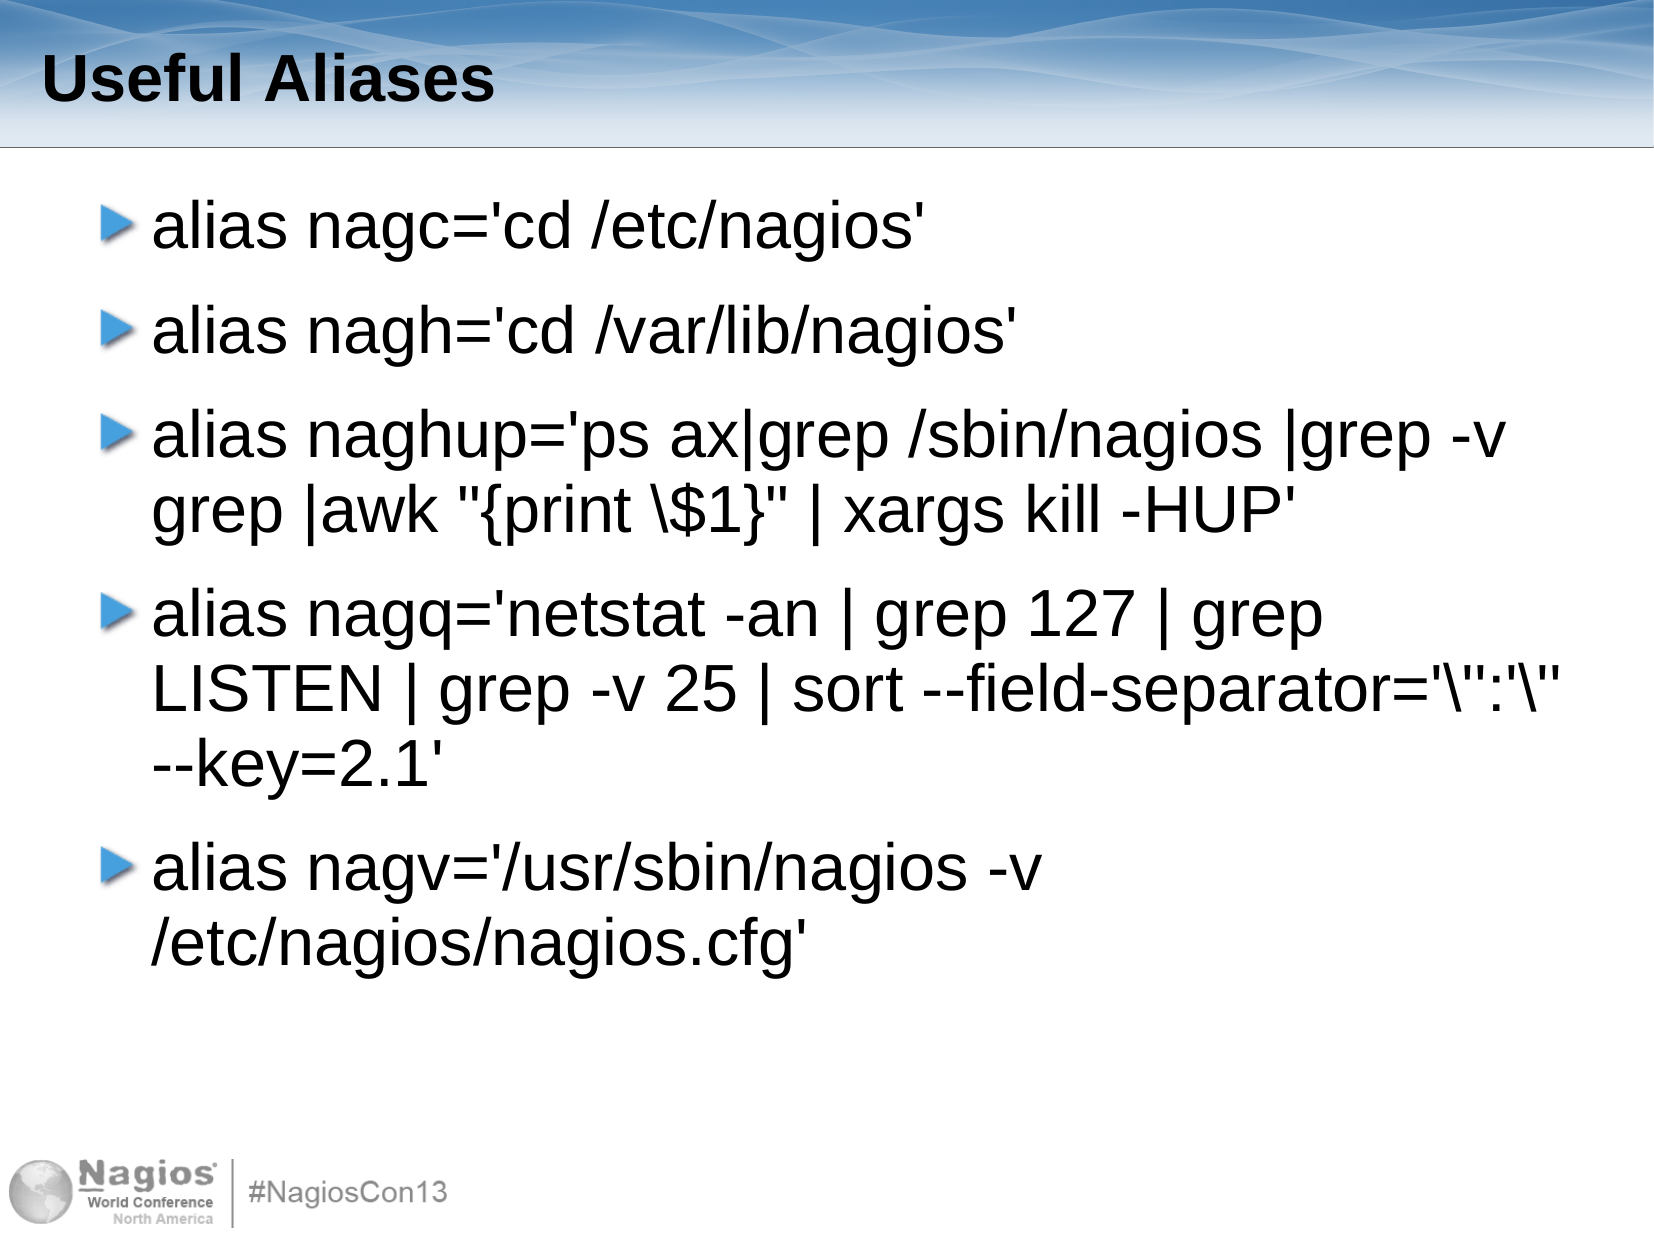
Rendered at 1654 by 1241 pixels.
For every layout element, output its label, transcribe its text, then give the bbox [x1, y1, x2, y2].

list alias nagc='cd /etc/nagios' alias nagh='cd /var/lib/nagios' alias naghup='ps ax|grep /sbin/nagios |grep -v grep |awk "{print \$1}" | xargs kill -HUP' alias nagq='netstat -an | grep 127 | grep LISTEN | grep -v 25 | sort --field-separator='\'':'\'' --key=2.1' alias nagv='/usr/sbin/nagios -v /etc/nagios/nagios.cfg' [80, 188, 1569, 1007]
picture [0, 0, 1654, 147]
picture [9, 1159, 453, 1228]
title Useful Aliases [41, 29, 1248, 127]
